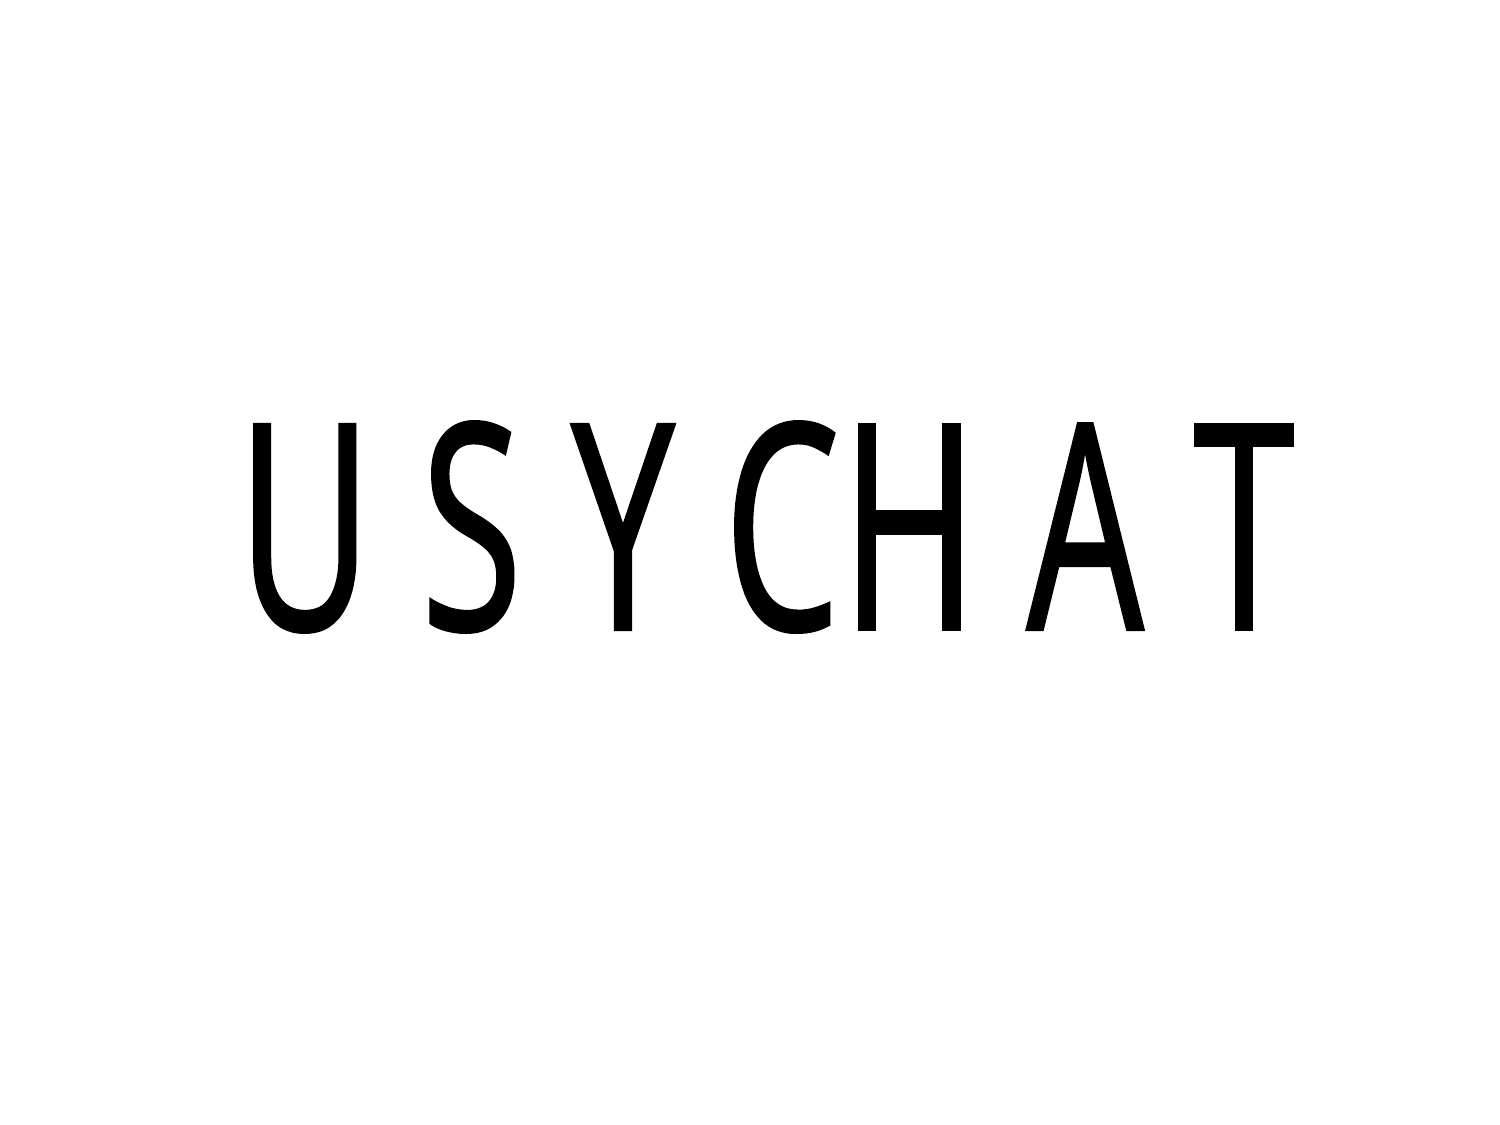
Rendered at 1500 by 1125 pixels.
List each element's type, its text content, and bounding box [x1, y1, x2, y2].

text_box U S Y CH A T [430, 420, 514, 634]
text_box U S Y CH A T [253, 423, 356, 634]
text_box U S Y CH A T [570, 423, 676, 631]
text_box U S Y CH A T [734, 420, 835, 634]
text_box U S Y CH A T [858, 423, 960, 631]
text_box U S Y CH A T [1026, 422, 1145, 631]
text_box U S Y CH A T [1194, 423, 1294, 631]
